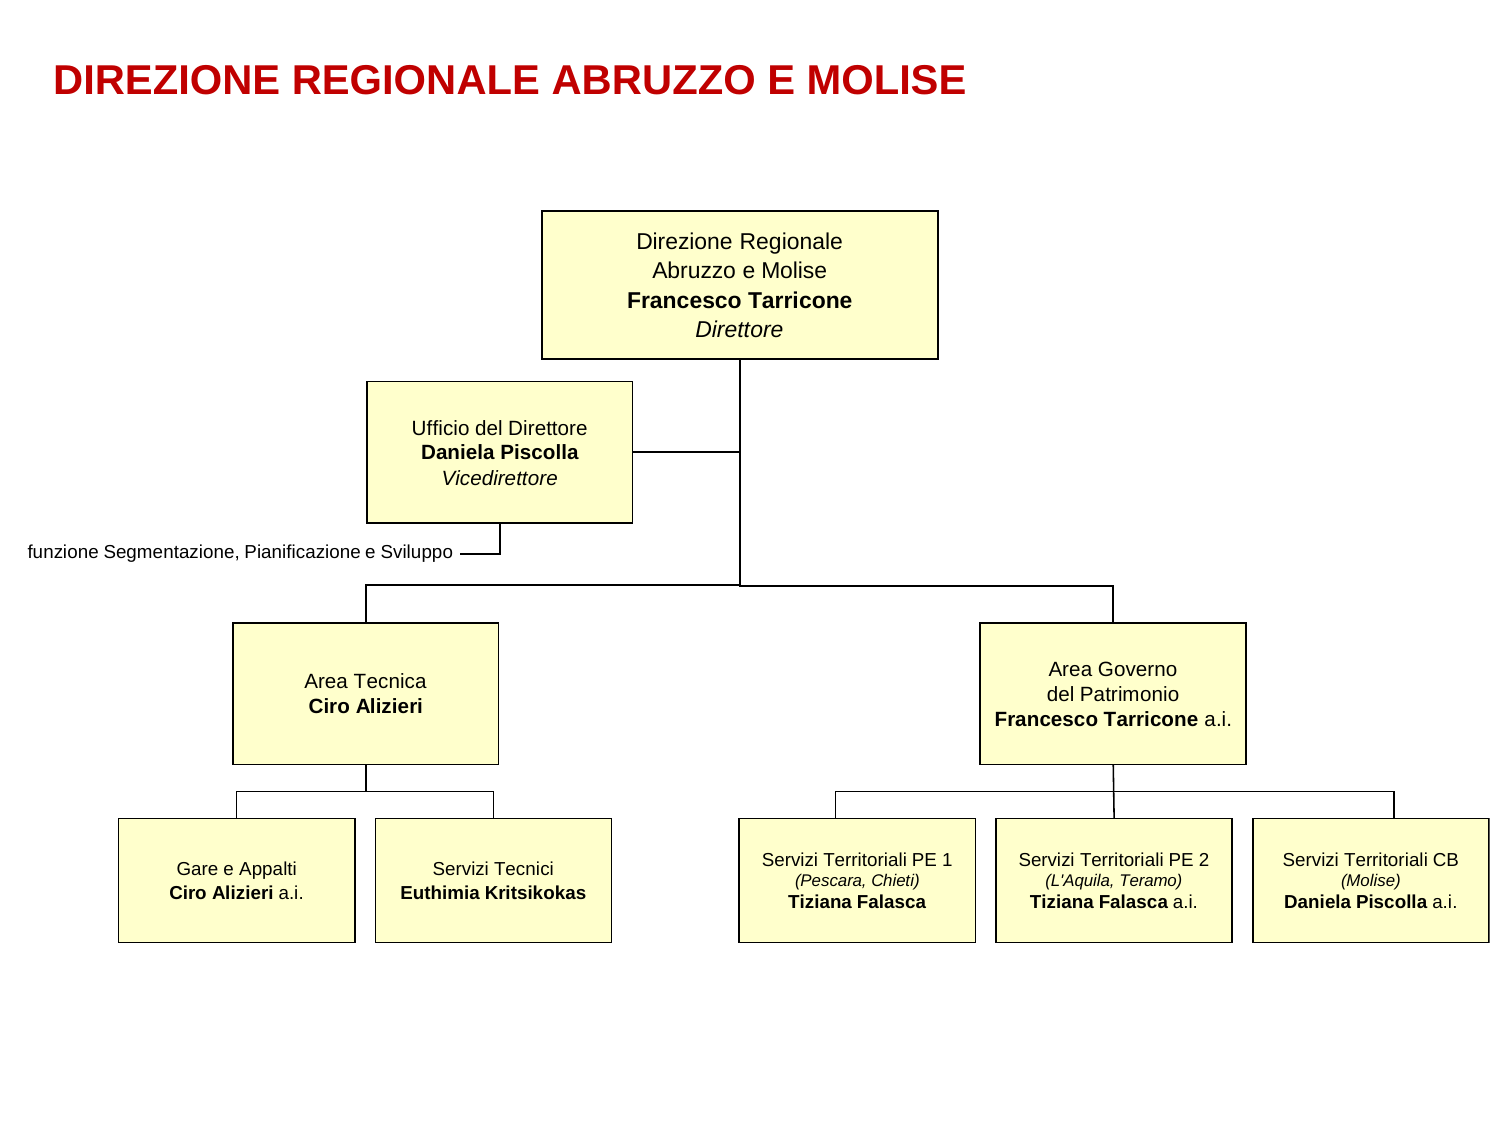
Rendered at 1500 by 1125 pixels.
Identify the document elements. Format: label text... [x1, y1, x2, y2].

text_box DIREZIONE REGIONALE ABRUZZO E MOLISE [38, 45, 1500, 128]
picture [10, 209, 1490, 944]
